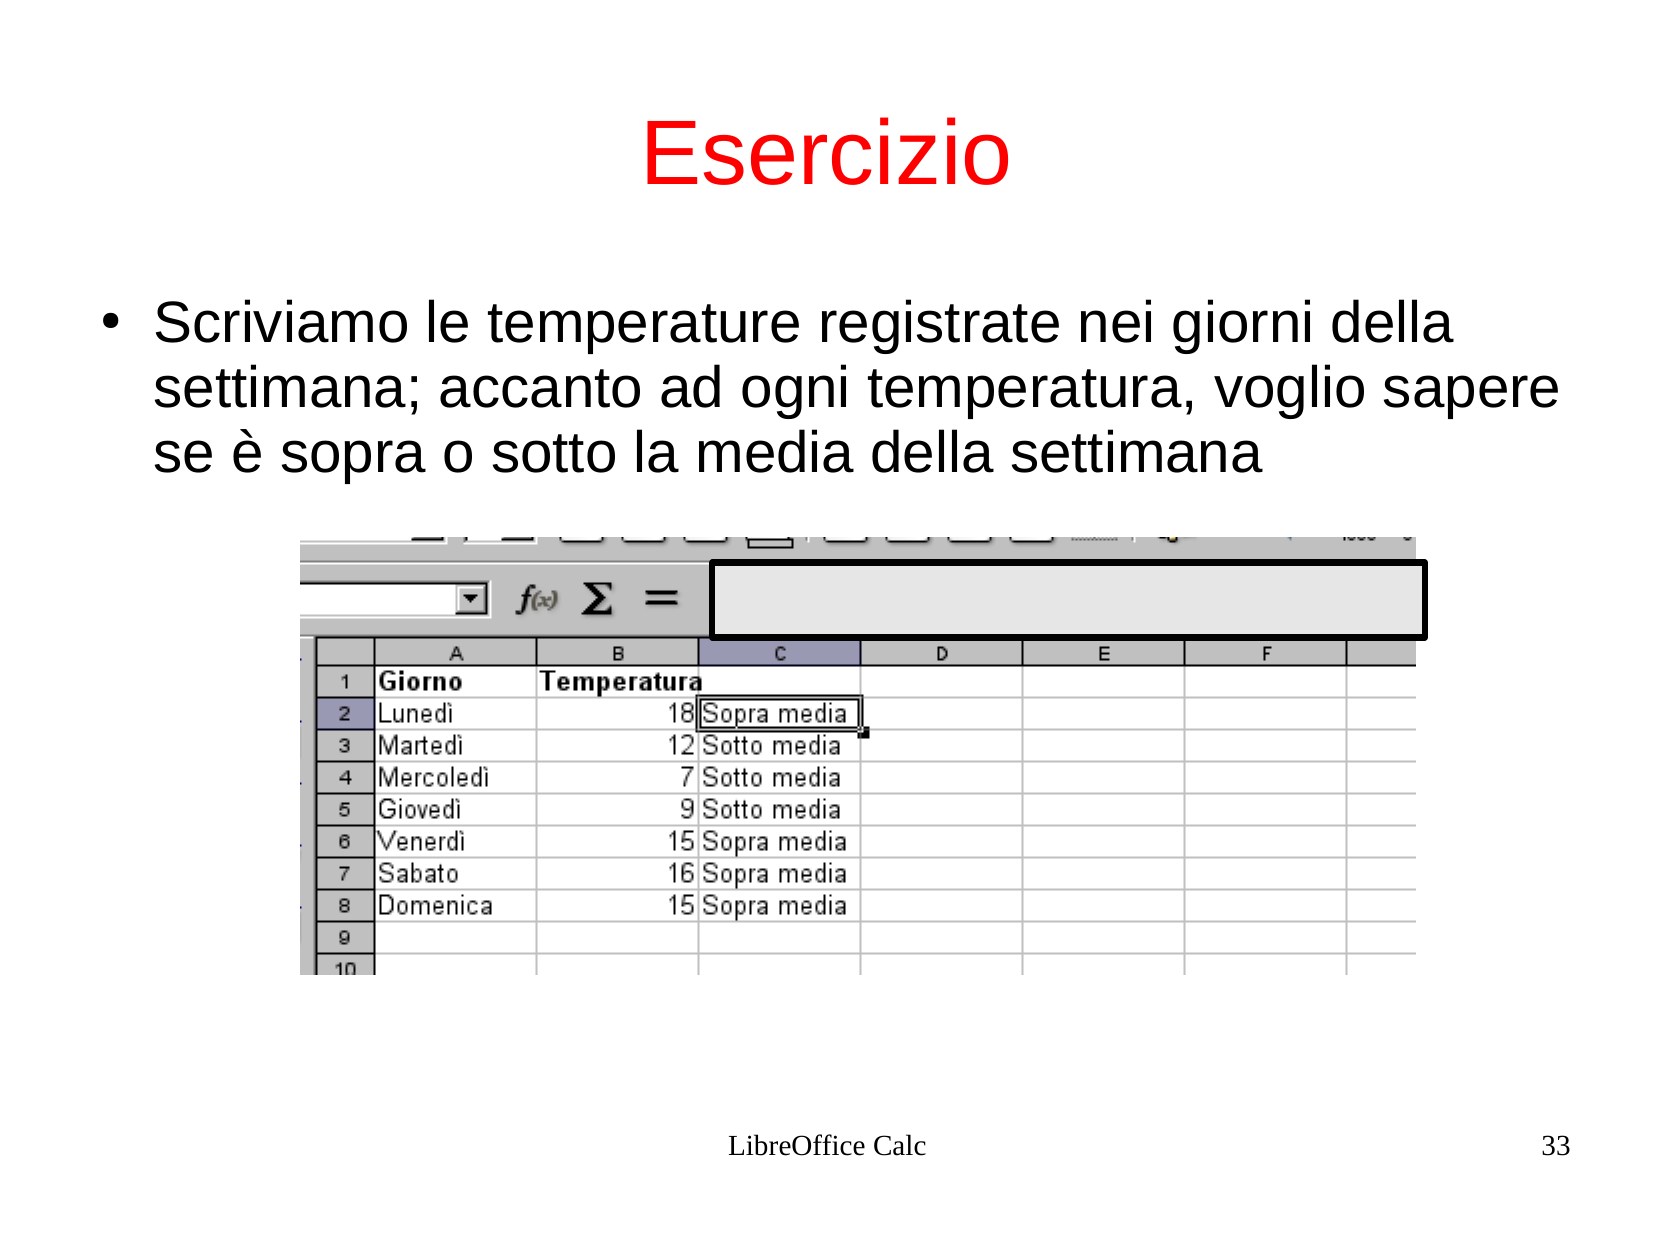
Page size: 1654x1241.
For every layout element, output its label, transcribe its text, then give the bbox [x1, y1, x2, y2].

picture [300, 537, 1416, 976]
title Esercizio [82, 49, 1571, 257]
list Scriviamo le temperature registrate nei giorni della settimana; accanto ad ogni temperatura, voglio sapere se è sopra o sotto la media della settimana [82, 290, 1571, 1109]
text_box [712, 562, 1425, 638]
